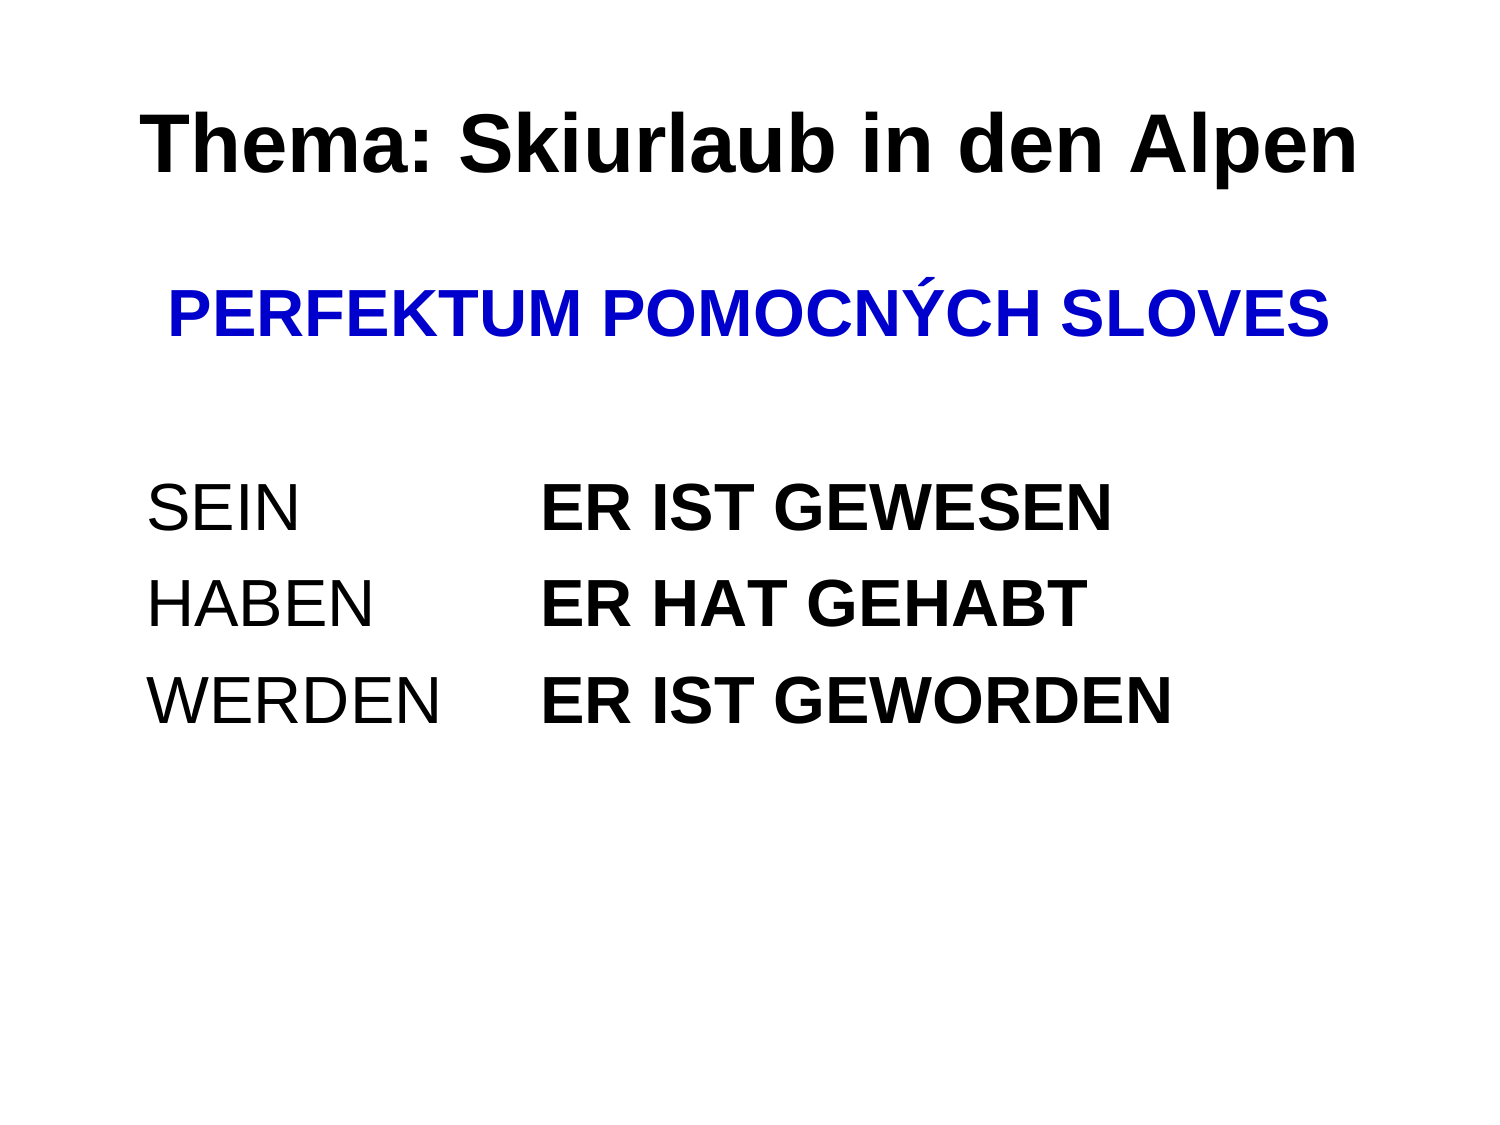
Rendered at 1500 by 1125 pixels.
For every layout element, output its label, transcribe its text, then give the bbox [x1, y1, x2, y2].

list PERFEKTUM POMOCNÝCH SLOVES SEIN ER IST GEWESEN HABEN ER HAT GEHABT WERDEN ER IST GEWORDEN [75, 262, 1426, 1006]
title Thema: Skiurlaub in den Alpen [75, 45, 1426, 233]
